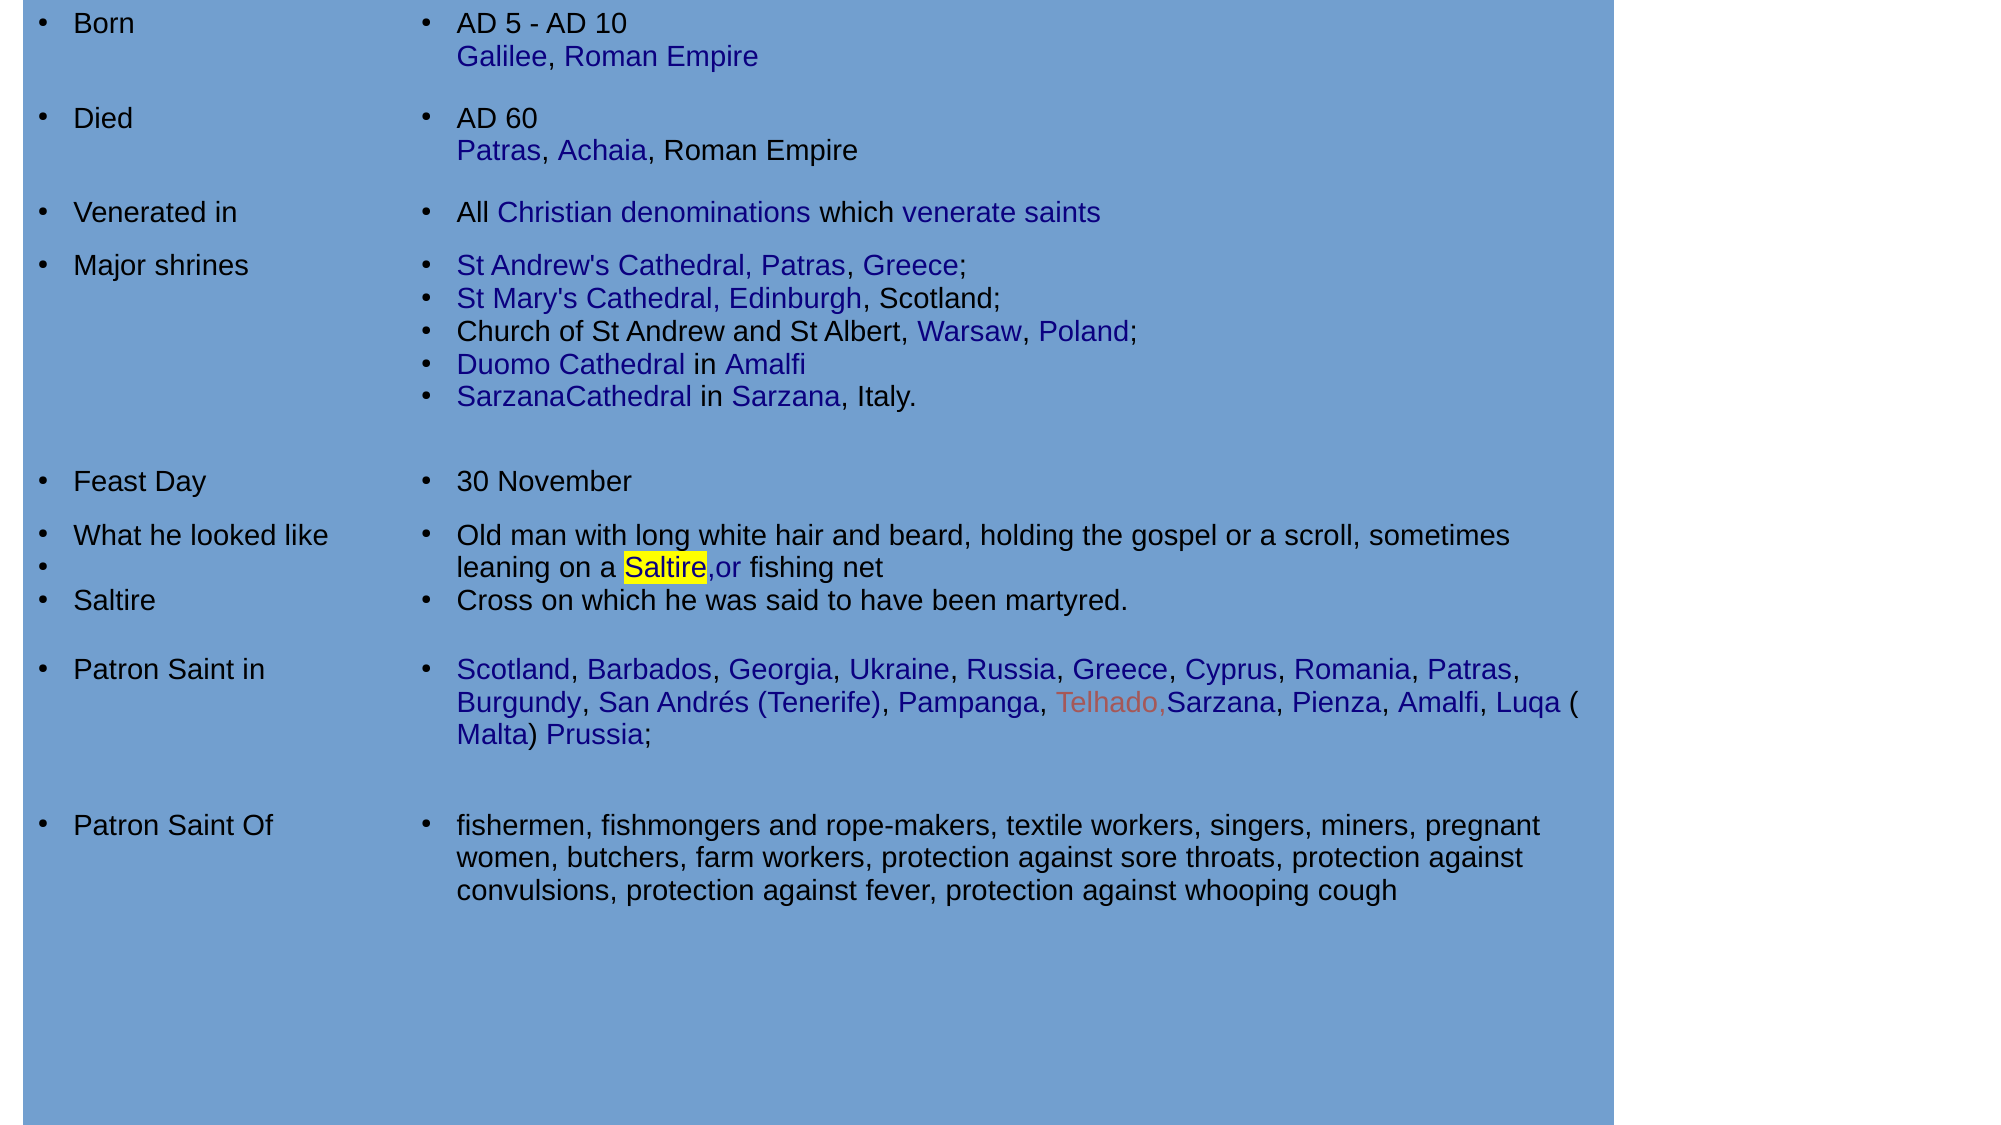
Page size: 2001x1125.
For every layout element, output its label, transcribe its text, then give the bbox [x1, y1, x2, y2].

table_cell Feast Day [23, 457, 406, 511]
table_cell 30 November [406, 457, 1614, 511]
table_cell Venerated in [23, 188, 406, 242]
table_cell Died [23, 94, 406, 188]
table_cell Patron Saint in [23, 646, 406, 801]
table_cell Scotland, Barbados, Georgia, Ukraine, Russia, Greece, Cyprus, Romania, Patras, Burgundy, San Andrés (Tenerife), Pampanga, Telhado,Sarzana, Pienza, Amalfi, Luqa (Malta) Prussia; [406, 646, 1614, 801]
table_cell What he looked like Saltire [23, 511, 406, 646]
table_cell St Andrew's Cathedral, Patras, Greece; St Mary's Cathedral, Edinburgh, Scotland; Church of St Andrew and St Albert, Warsaw, Poland; Duomo Cathedral in Amalfi Sarzana Cathedral in Sarzana, Italy. [406, 242, 1614, 457]
table_header Born [23, 0, 406, 94]
table_header AD 5 - AD 10 Galilee, Roman Empire [406, 0, 1614, 94]
table_cell fishermen, fishmongers and rope-makers, textile workers, singers, miners, pregnant women, butchers, farm workers, protection against sore throats, protection against convulsions, protection against fever, protection against whooping cough [406, 801, 1614, 1125]
table_cell Patron Saint Of [23, 801, 406, 1125]
table_cell Major shrines [23, 242, 406, 457]
table_cell Old man with long white hair and beard, holding the gospel or a scroll, sometimes leaning on a Saltire,or fishing net Cross on which he was said to have been martyred. [406, 511, 1614, 646]
table_cell AD 60 Patras, Achaia, Roman Empire [406, 94, 1614, 188]
table_cell All Christian denominations which venerate saints [406, 188, 1614, 242]
